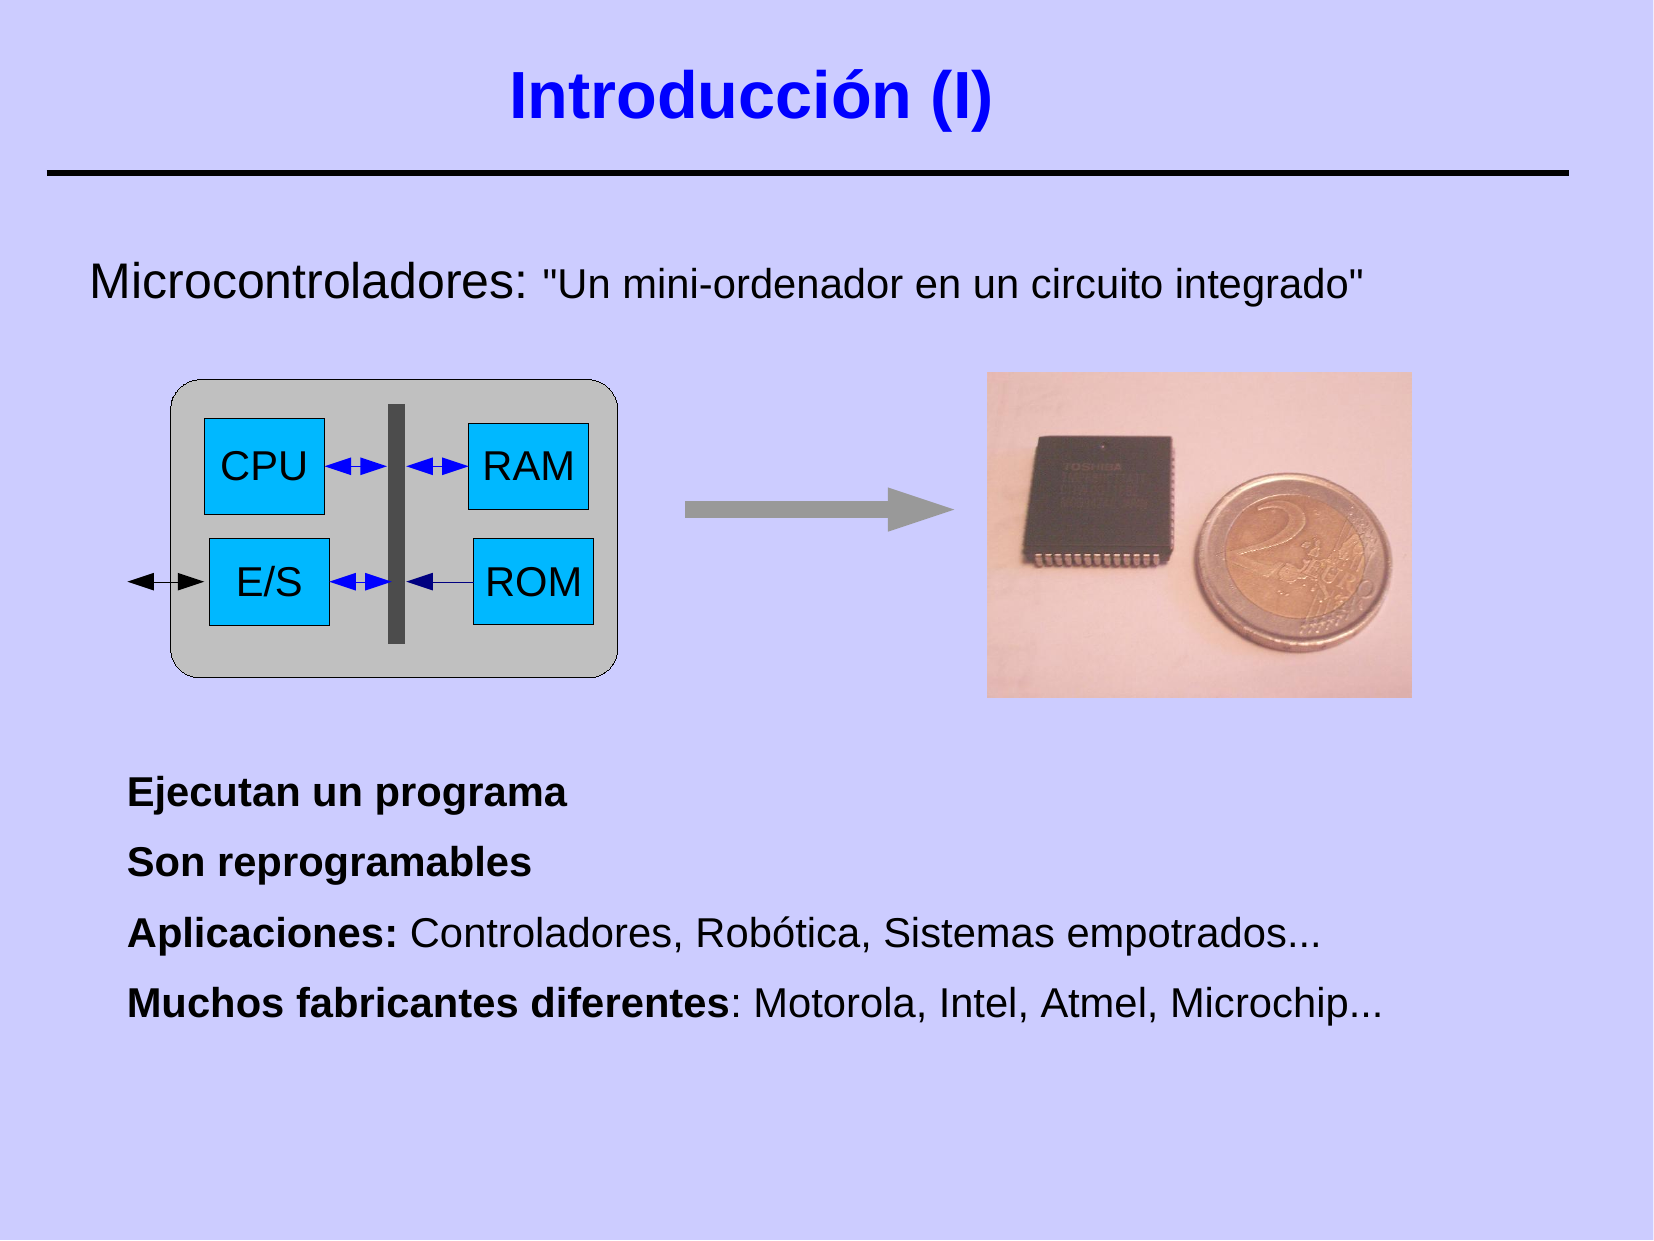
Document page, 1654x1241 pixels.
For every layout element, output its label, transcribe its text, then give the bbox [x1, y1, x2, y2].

text_box RAM [468, 423, 589, 510]
text_box E/S [209, 538, 330, 626]
picture [987, 372, 1412, 698]
text_box CPU [204, 418, 325, 515]
text_box [170, 379, 618, 678]
text_box Ejecutan un programa Son reprogramables Aplicaciones: Controladores, Robótica, Sistemas empotrados... Muchos fabricantes diferentes: Motorola, Intel, Atmel, Microchip... [115, 769, 1435, 1056]
title Introducción (I) [114, 0, 1390, 170]
text_box ROM [473, 538, 594, 625]
text_box Microcontroladores: "Un mini-ordenador en un circuito integrado" [77, 253, 1452, 337]
